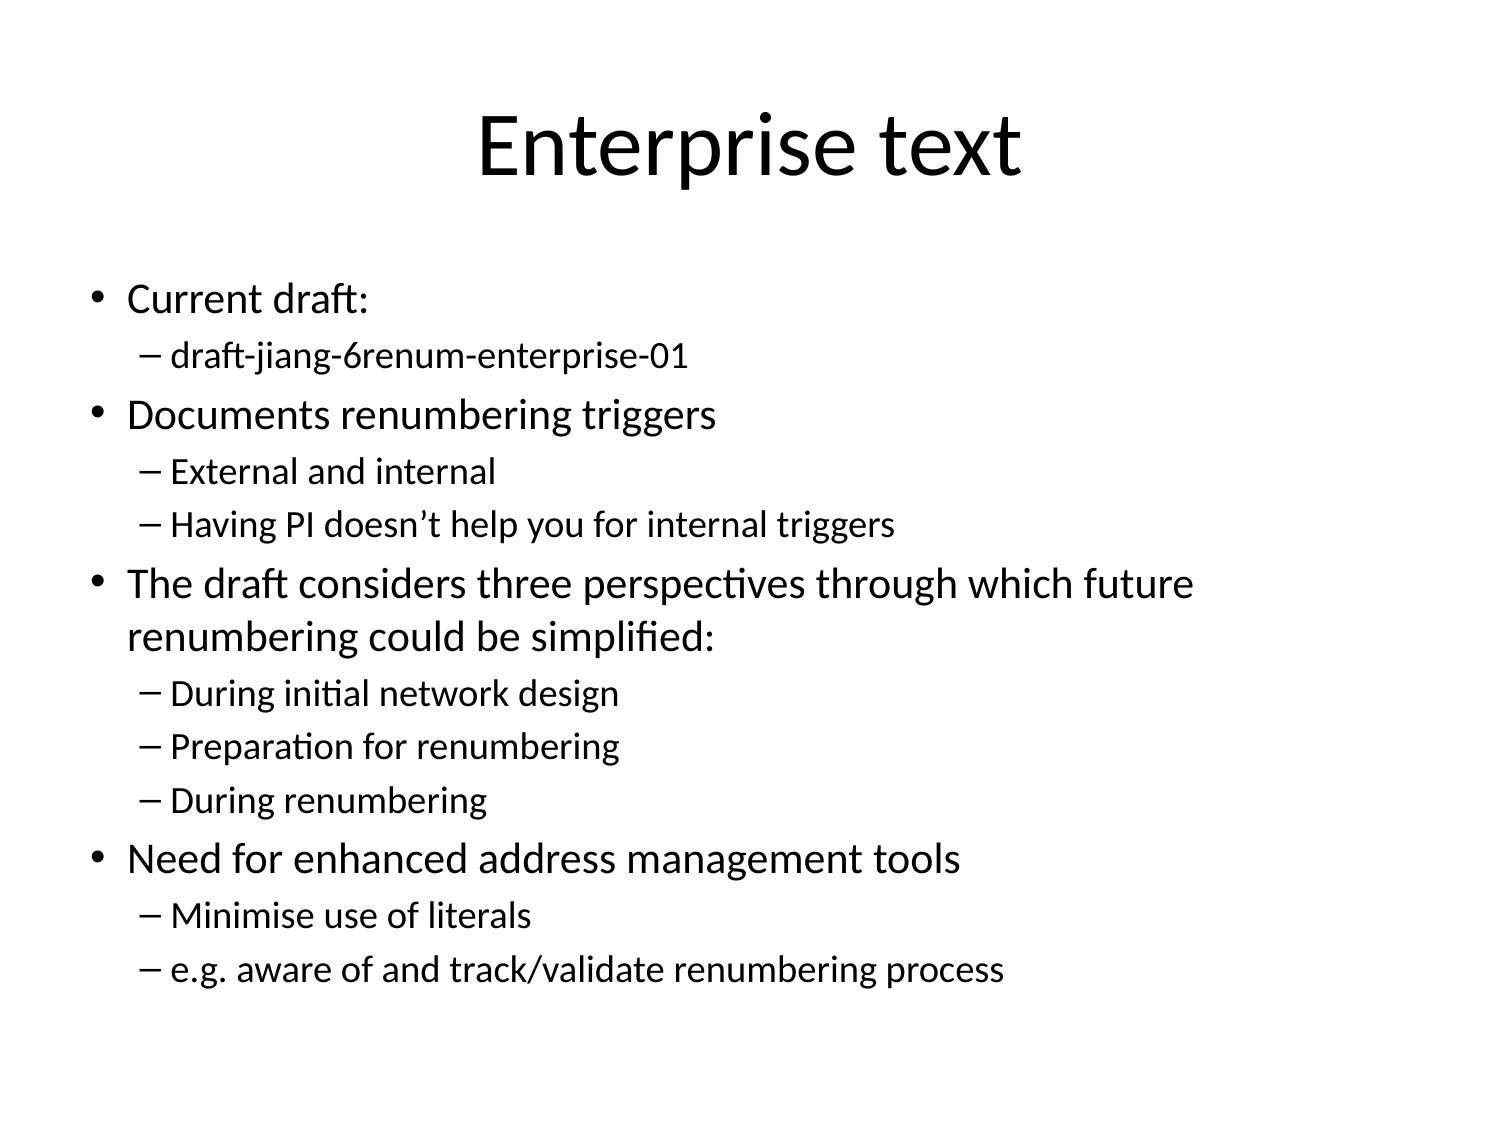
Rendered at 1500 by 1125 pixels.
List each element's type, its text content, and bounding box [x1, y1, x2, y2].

list Current draft: draft-jiang-6renum-enterprise-01 Documents renumbering triggers External and internal Having PI doesn’t help you for internal triggers The draft considers three perspectives through which future renumbering could be simplified: During initial network design Preparation for renumbering During renumbering Need for enhanced address management tools Minimise use of literals e.g. aware of and track/validate renumbering process [75, 262, 1425, 1005]
title Enterprise text [75, 45, 1425, 233]
